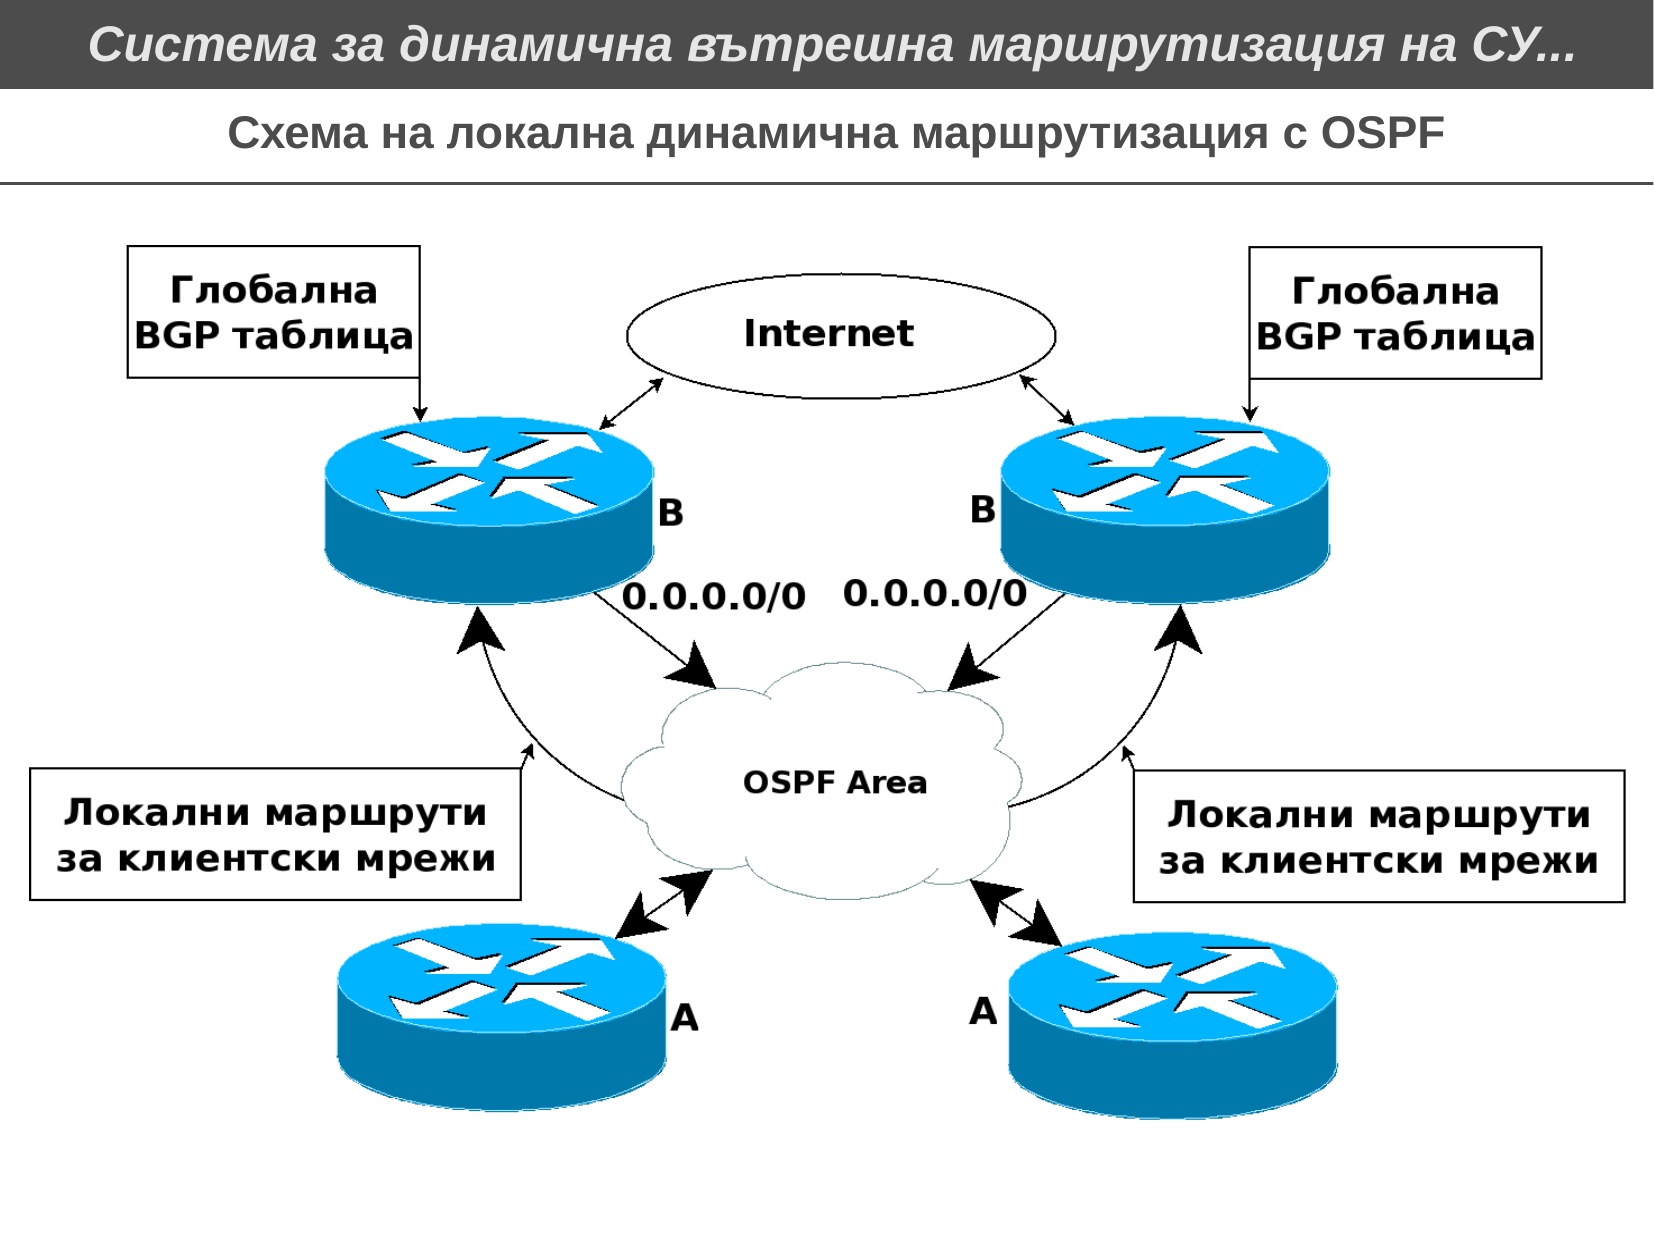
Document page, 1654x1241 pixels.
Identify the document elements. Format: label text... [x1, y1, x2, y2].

text_box [0, 0, 1654, 89]
text_box Схема на локална динамична маршрутизация с OSPF [212, 99, 1630, 166]
picture [29, 245, 1628, 1123]
text_box Система за динамична вътрешна маршрутизация на СУ... [72, 9, 1594, 80]
